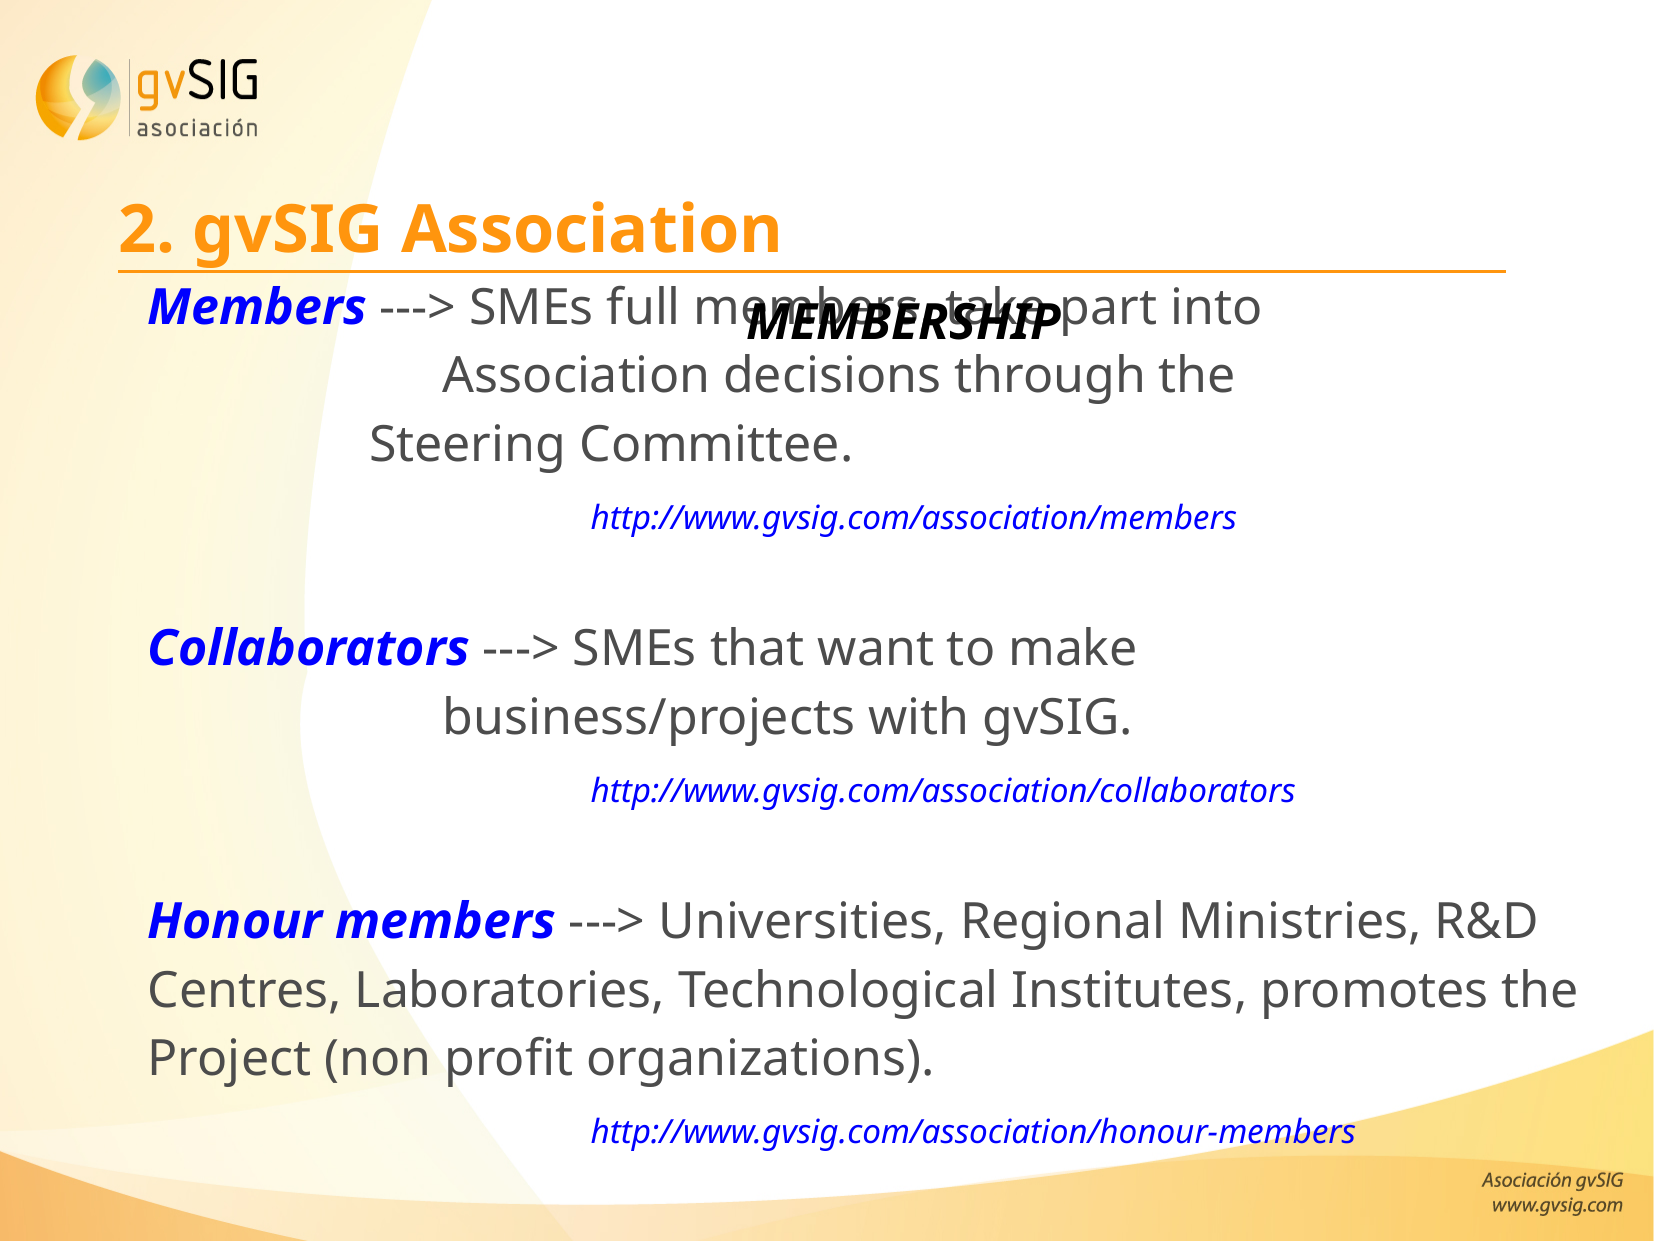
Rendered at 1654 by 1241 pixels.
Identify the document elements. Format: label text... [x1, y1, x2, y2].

title 2. gvSIG Association [118, 177, 1607, 276]
title Members ---> SMEs full members, take part into Association decisions through the Steering Committee. http://www.gvsig.com/association/members Collaborators ---> SMEs that want to make business/projects with gvSIG. http://www.gvsig.com/association/collaborators Honour members ---> Universities, Regional Ministries, R&D Centres, Laboratories, Technological Institutes, promotes the Project (non profit organizations). http://www.gvsig.com/association/honour-members [147, 344, 1625, 1222]
picture [0, 0, 1654, 1241]
text_box MEMBERSHIP [746, 291, 1438, 350]
